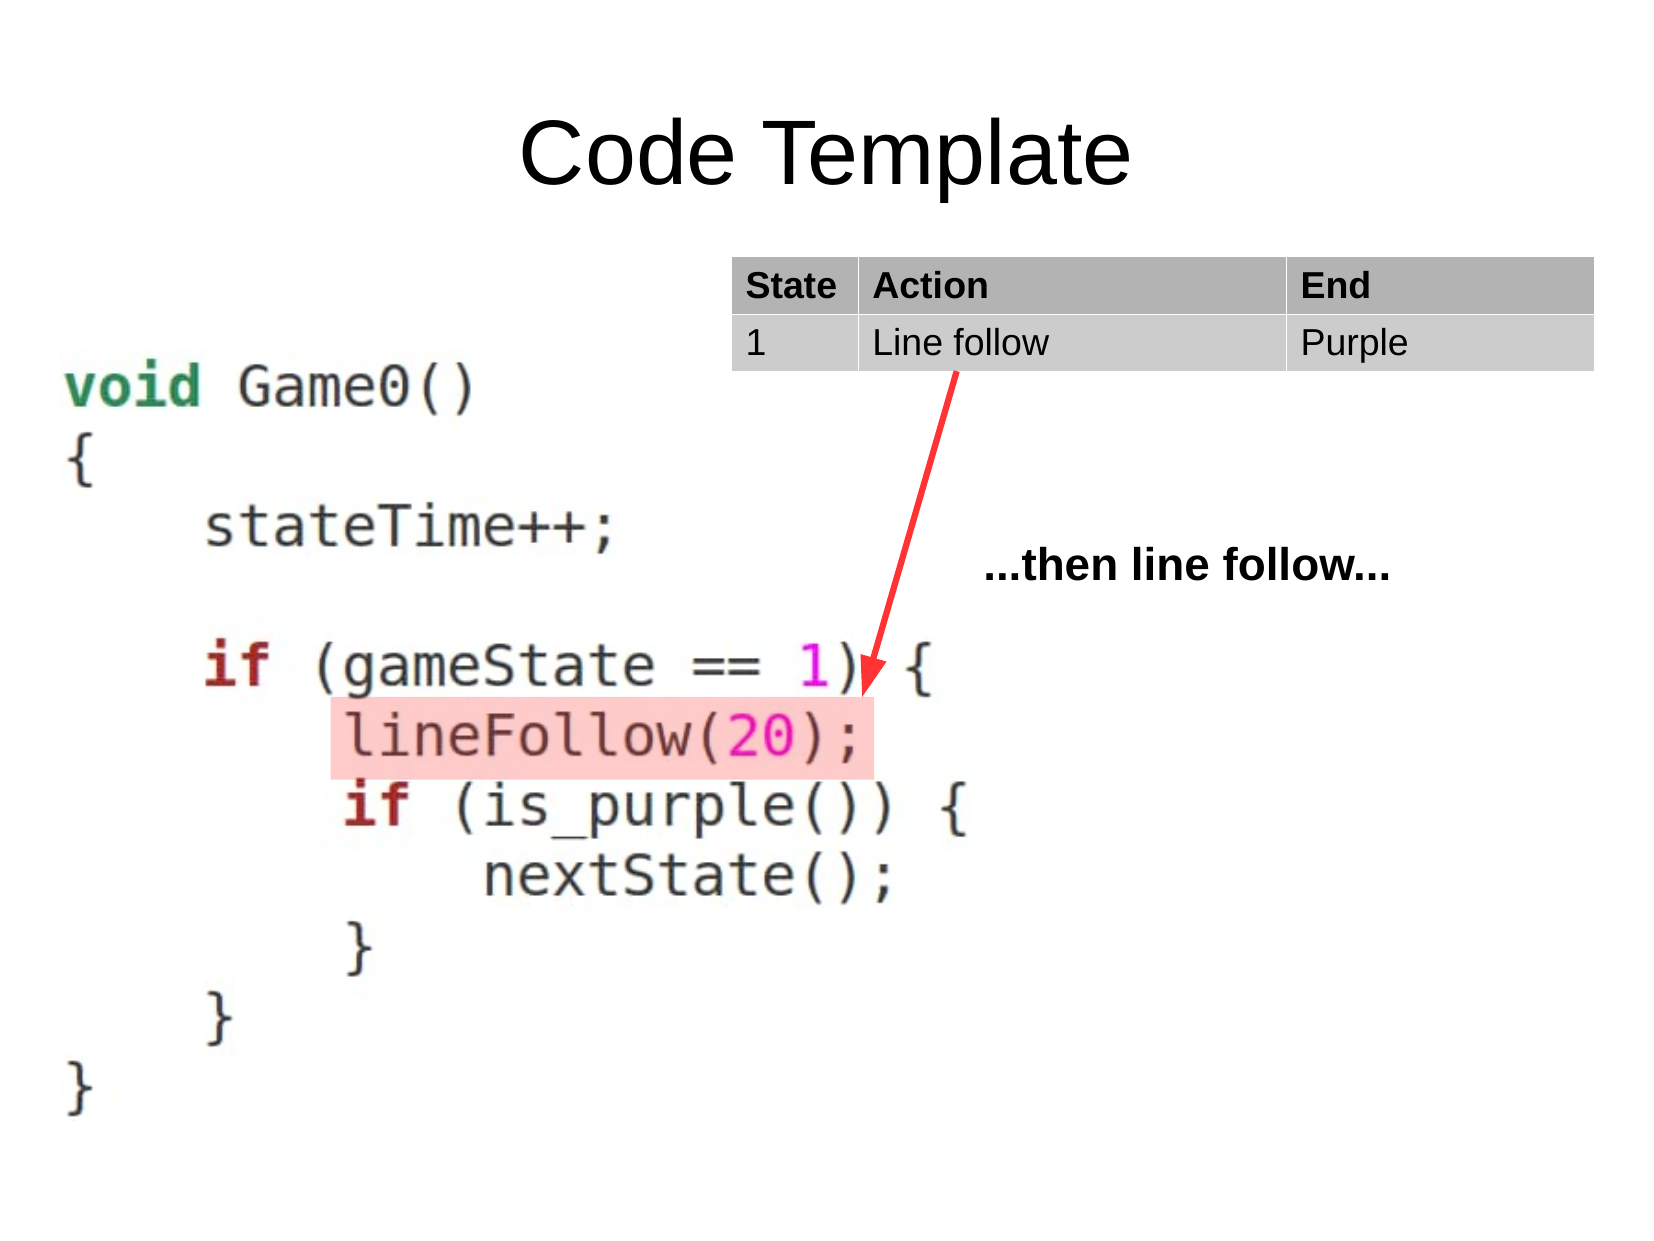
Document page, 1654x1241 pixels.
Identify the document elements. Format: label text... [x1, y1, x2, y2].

text_box ...then line follow... [968, 531, 1512, 649]
text_box [330, 696, 875, 780]
title Code Template [82, 49, 1571, 257]
picture [59, 350, 993, 1133]
table_header End [1287, 257, 1594, 314]
table_cell 1 [732, 315, 858, 371]
table_cell Line follow [859, 315, 1286, 371]
table_cell Purple [1287, 315, 1594, 371]
table_header Action [859, 257, 1286, 314]
table_header State [732, 257, 858, 314]
